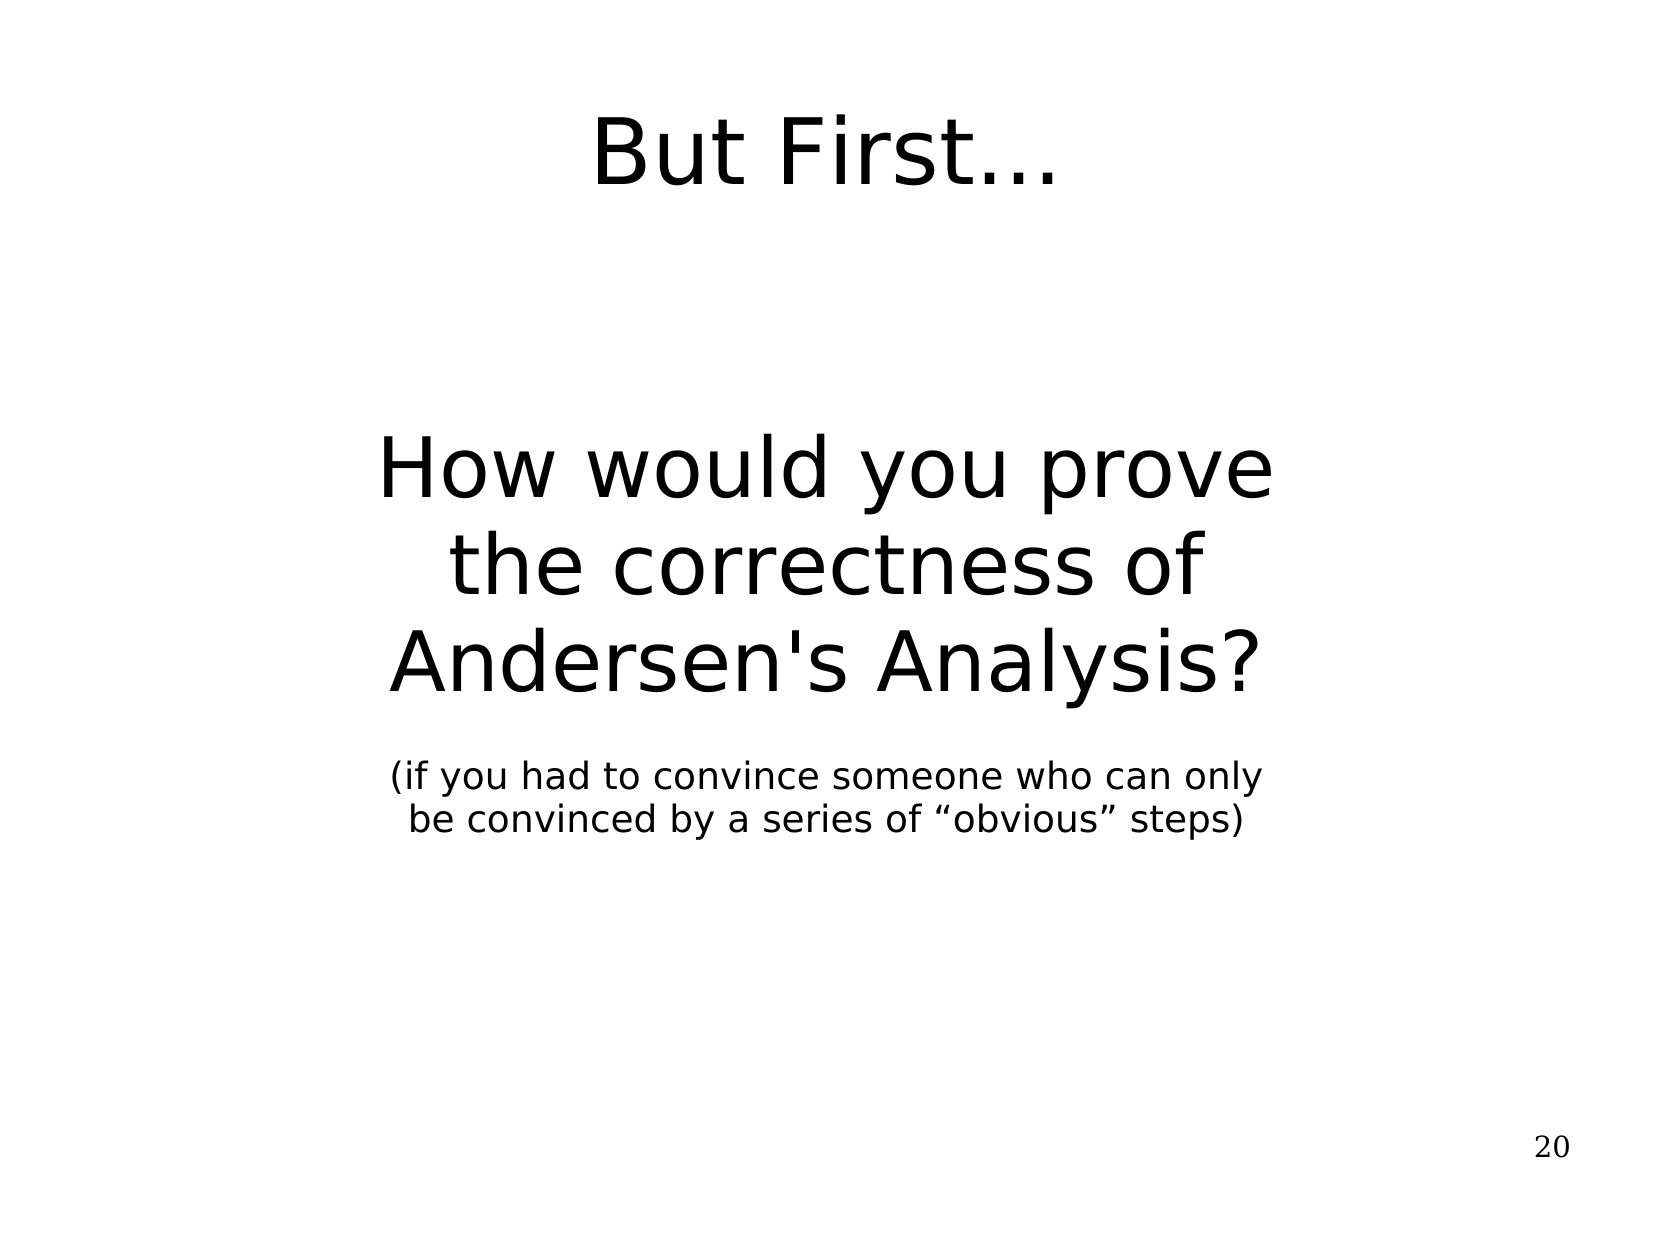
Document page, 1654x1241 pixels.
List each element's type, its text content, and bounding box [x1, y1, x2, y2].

text_box How would you prove the correctness of Andersen's Analysis? (if you had to convince someone who can only be convinced by a series of “obvious” steps) [358, 412, 1296, 849]
title But First... [82, 49, 1571, 257]
